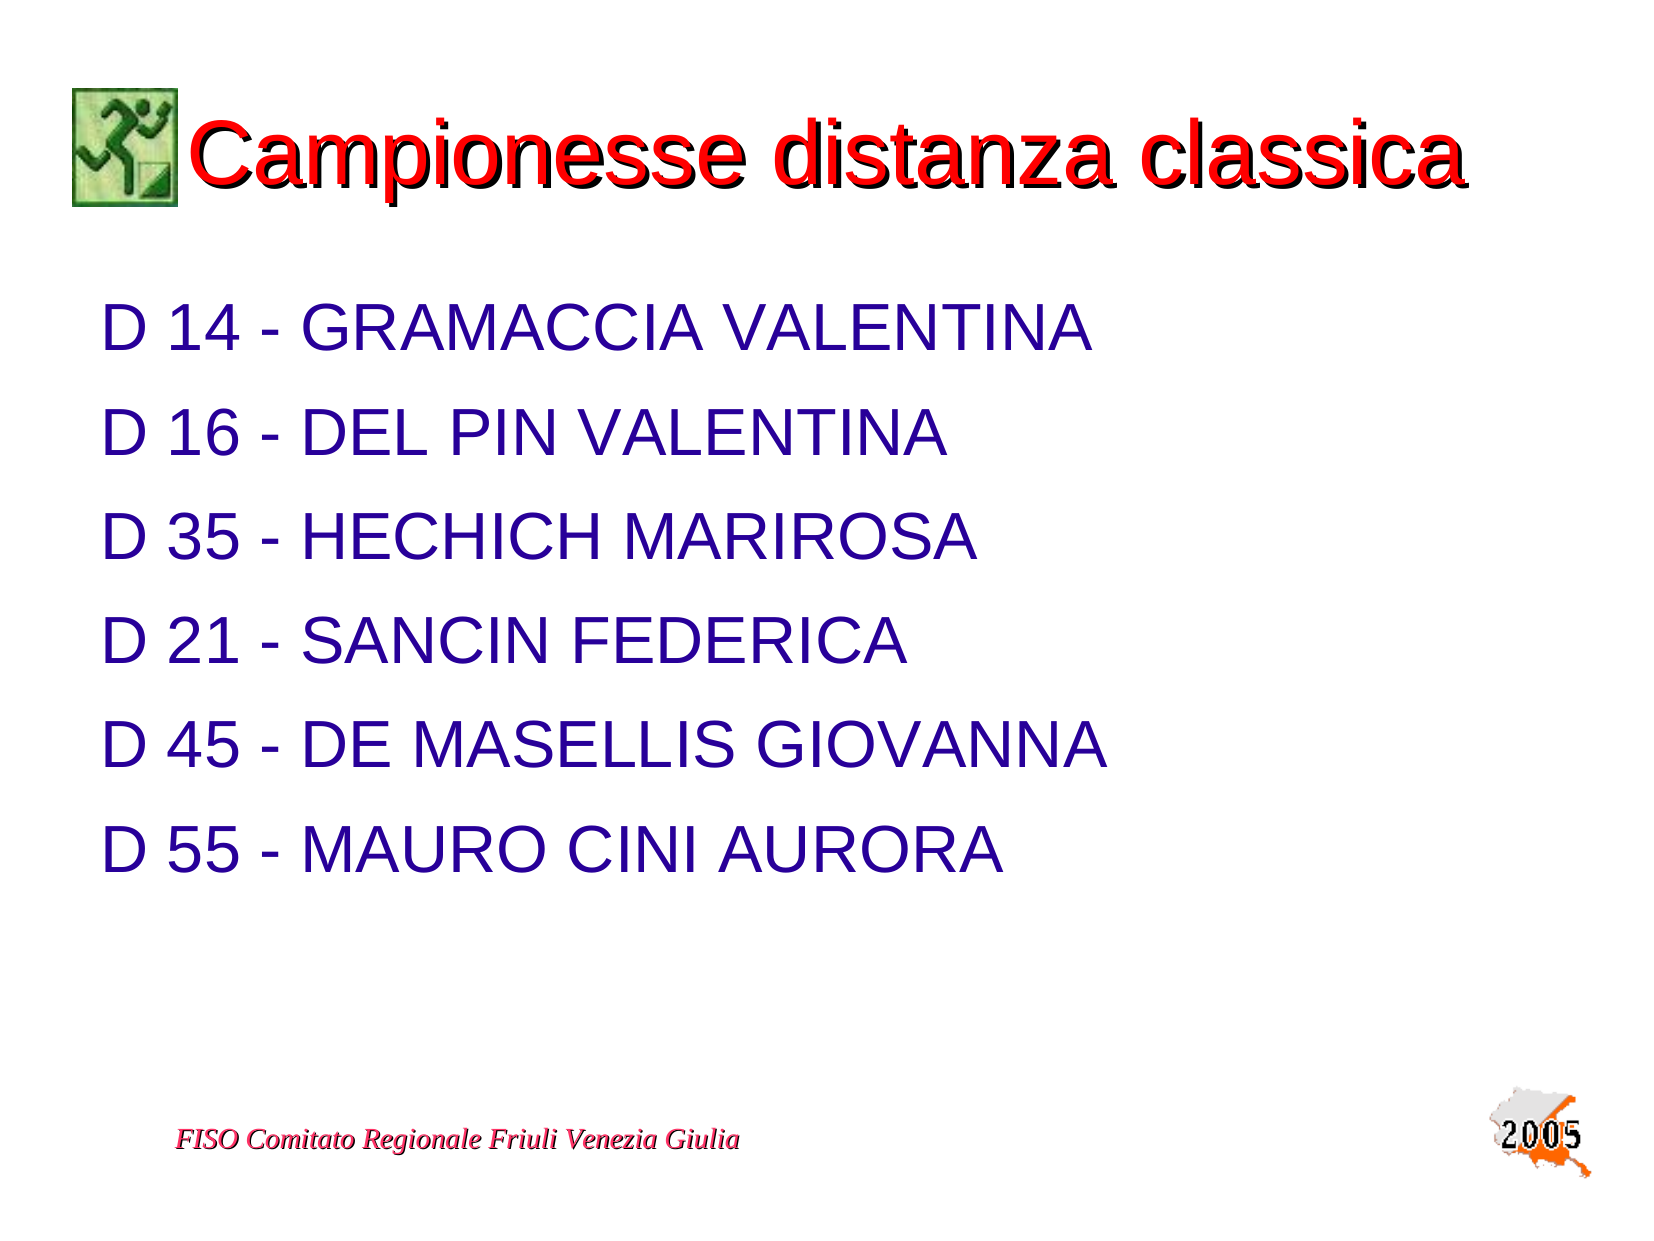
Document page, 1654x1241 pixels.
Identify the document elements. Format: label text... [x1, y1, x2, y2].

list D 14 - GRAMACCIA VALENTINA D 16 - DEL PIN VALENTINA D 35 - HECHICH MARIROSA D 21 - SANCIN FEDERICA D 45 - DE MASELLIS GIOVANNA D 55 - MAURO CINI AURORA [82, 290, 1571, 1109]
picture [1488, 1081, 1595, 1182]
picture [72, 88, 178, 207]
title Campionesse distanza classica [82, 49, 1571, 257]
